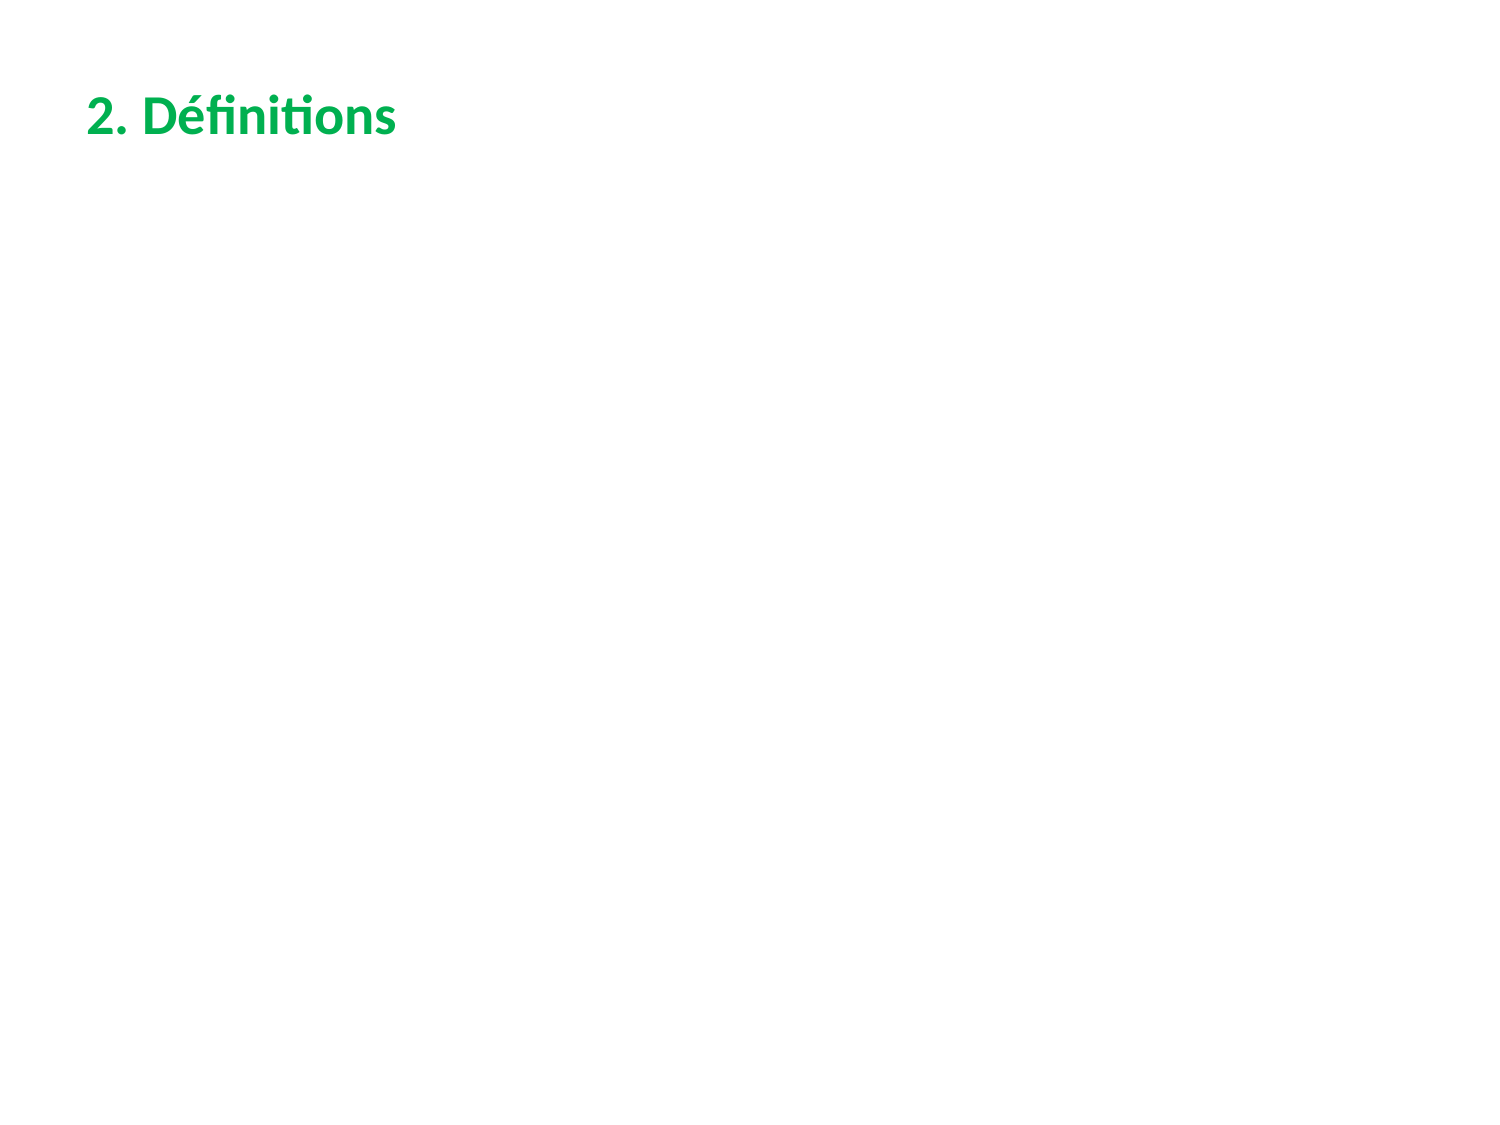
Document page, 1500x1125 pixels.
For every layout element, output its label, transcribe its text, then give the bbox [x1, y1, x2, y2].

text_box 2. Définitions [71, 71, 526, 154]
